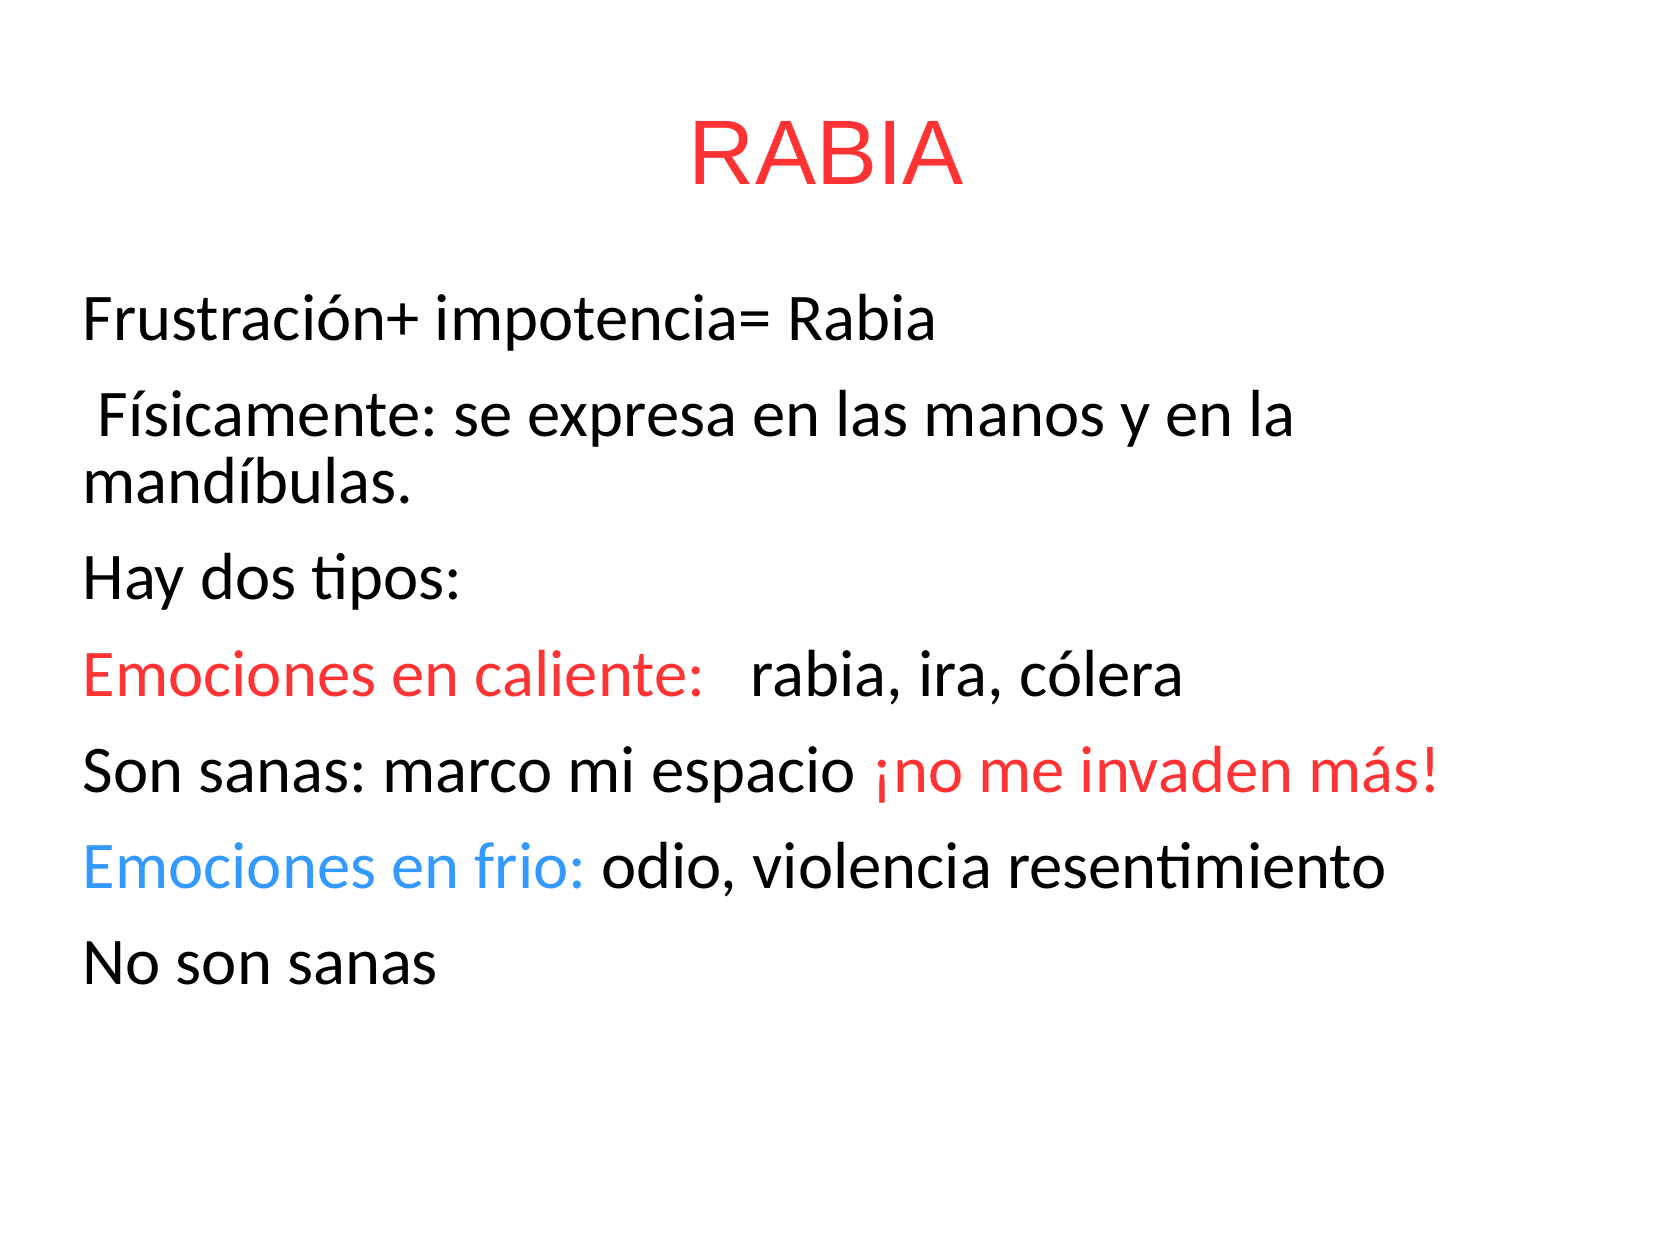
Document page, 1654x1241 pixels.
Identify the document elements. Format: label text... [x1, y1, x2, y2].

title RABIA [82, 49, 1571, 257]
list Frustración+ impotencia= Rabia Físicamente: se expresa en las manos y en la mandíbulas. Hay dos tipos: Emociones en caliente: rabia, ira, cólera Son sanas: marco mi espacio ¡no me invaden más! Emociones en frio: odio, violencia resentimiento No son sanas [82, 290, 1571, 1120]
